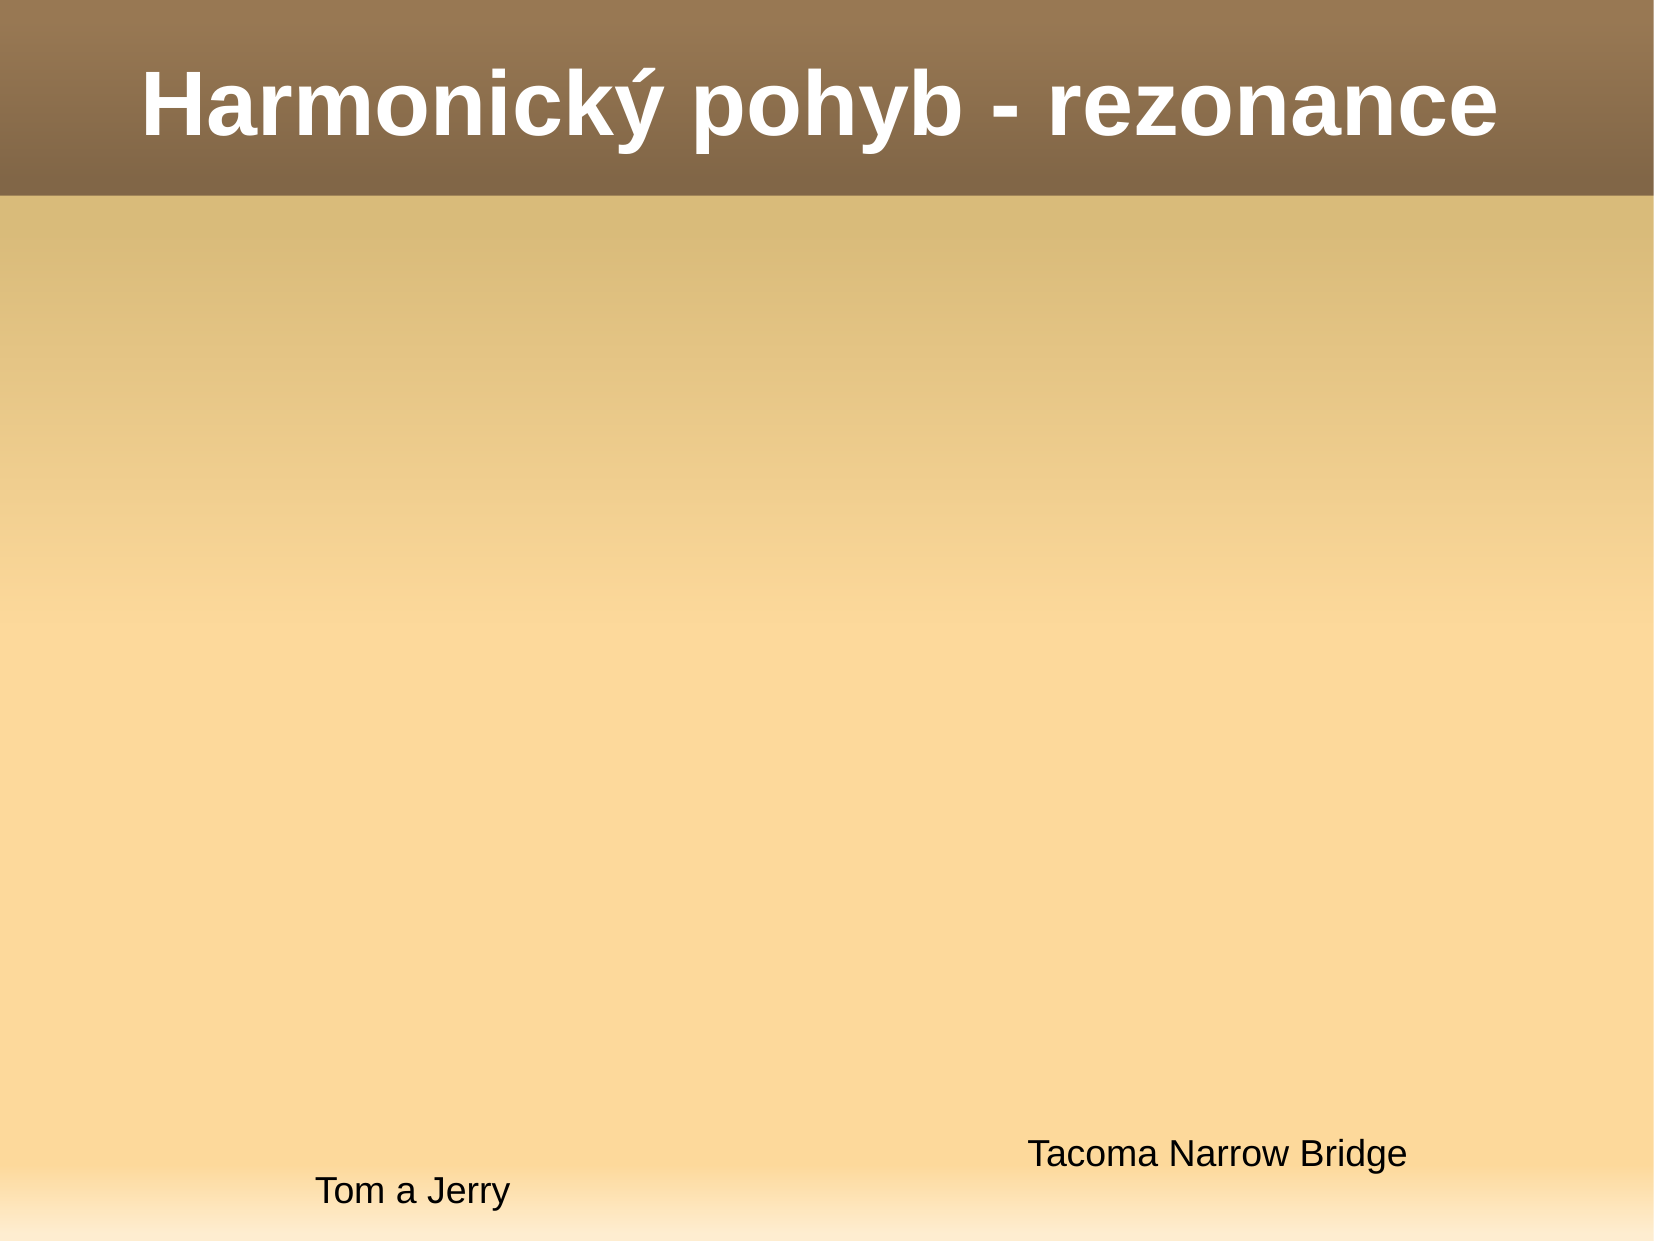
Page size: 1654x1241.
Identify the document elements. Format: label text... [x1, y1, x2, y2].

text_box Tom a Jerry [300, 1162, 492, 1225]
picture [0, 0, 1654, 1241]
text_box Tacoma Narrow Bridge [1012, 1125, 1355, 1187]
title Harmonický pohyb - rezonance [76, 0, 1565, 208]
